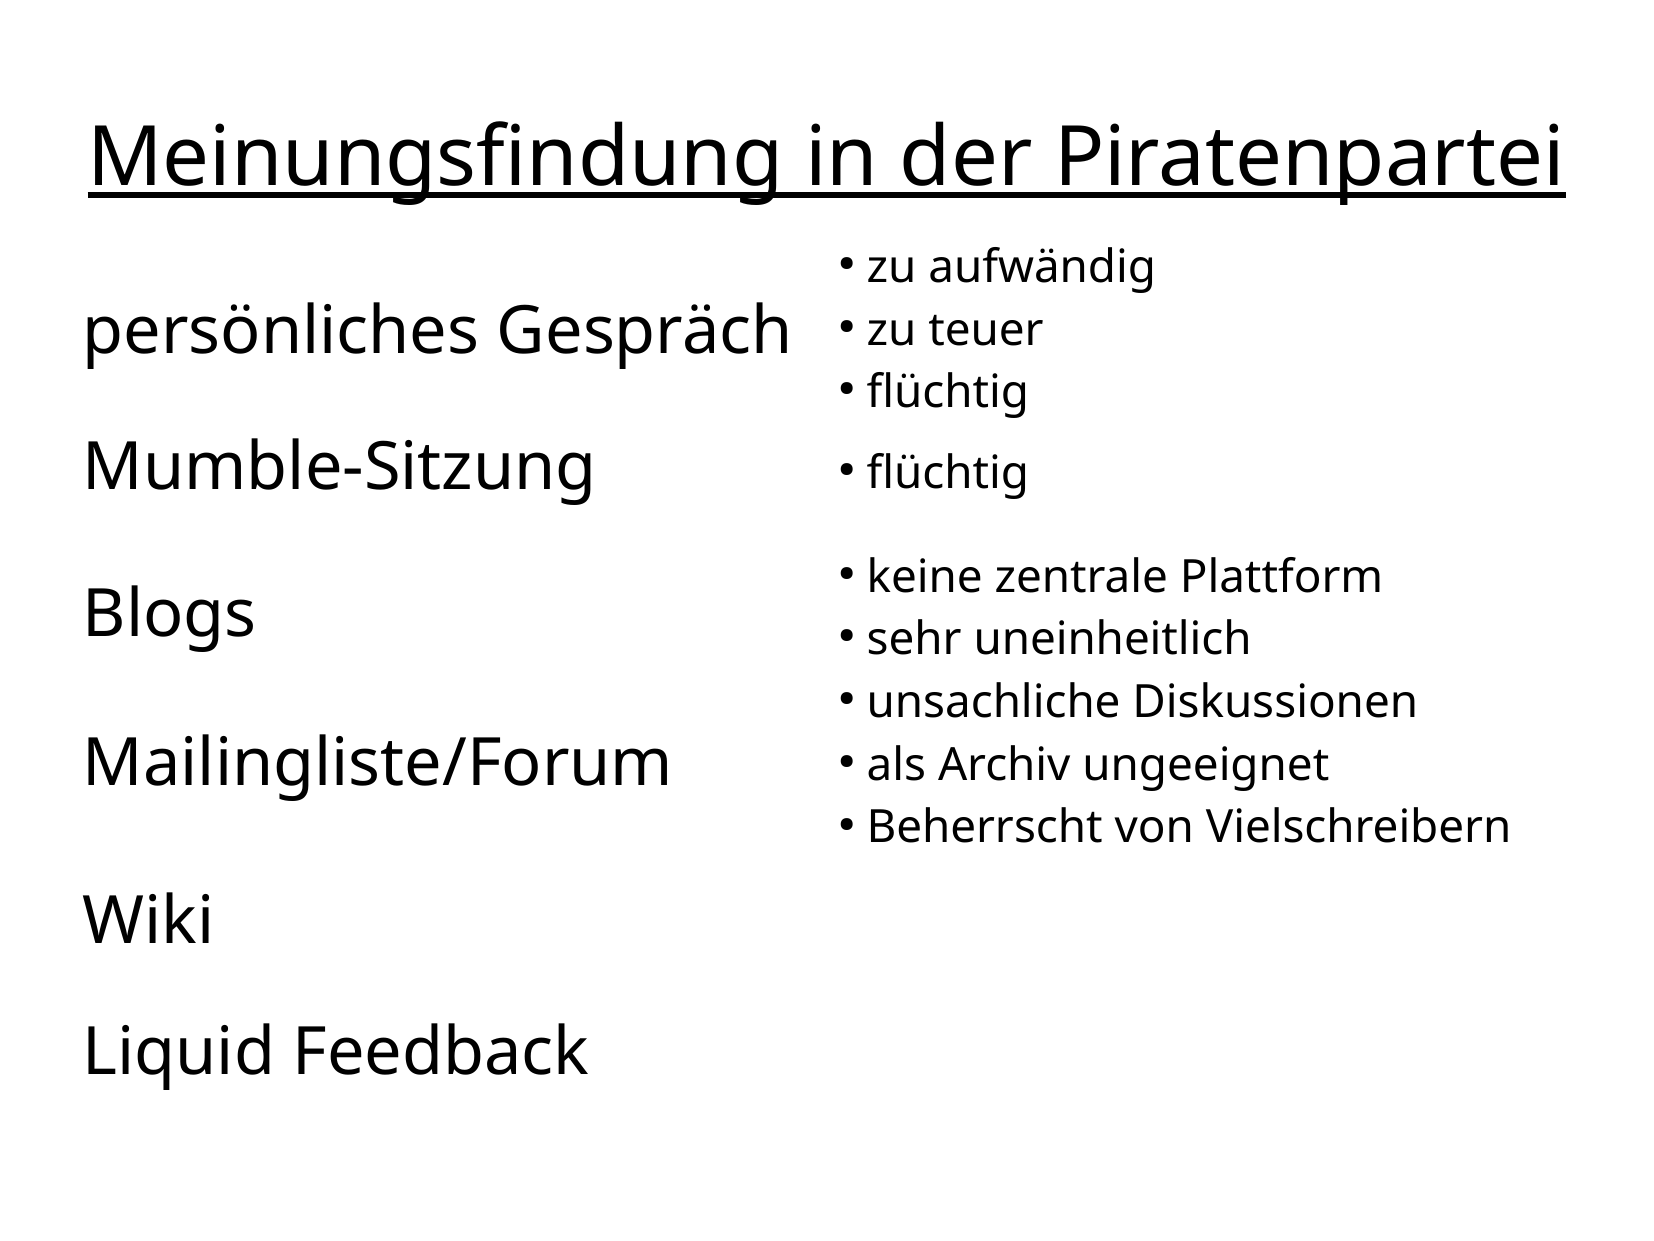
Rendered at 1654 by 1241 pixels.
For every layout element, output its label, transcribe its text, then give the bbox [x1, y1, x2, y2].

text_box persönliches Gespräch [82, 283, 804, 372]
text_box unsachliche Diskussionen als Archiv ungeeignet Beherrscht von Vielschreibern [838, 681, 1560, 844]
text_box zu aufwändig zu teuer flüchtig [838, 245, 1560, 409]
text_box Mailingliste/Forum [82, 715, 804, 804]
text_box keine zentrale Plattform sehr uneinheitlich [838, 551, 1560, 661]
text_box Liquid Feedback [82, 998, 804, 1099]
text_box flüchtig [838, 426, 1560, 515]
title Meinungsfindung in der Piratenpartei [82, 49, 1571, 257]
text_box Wiki [82, 874, 804, 962]
subtitle Mumble-Sitzung [82, 420, 804, 508]
text_box Blogs [82, 566, 804, 655]
